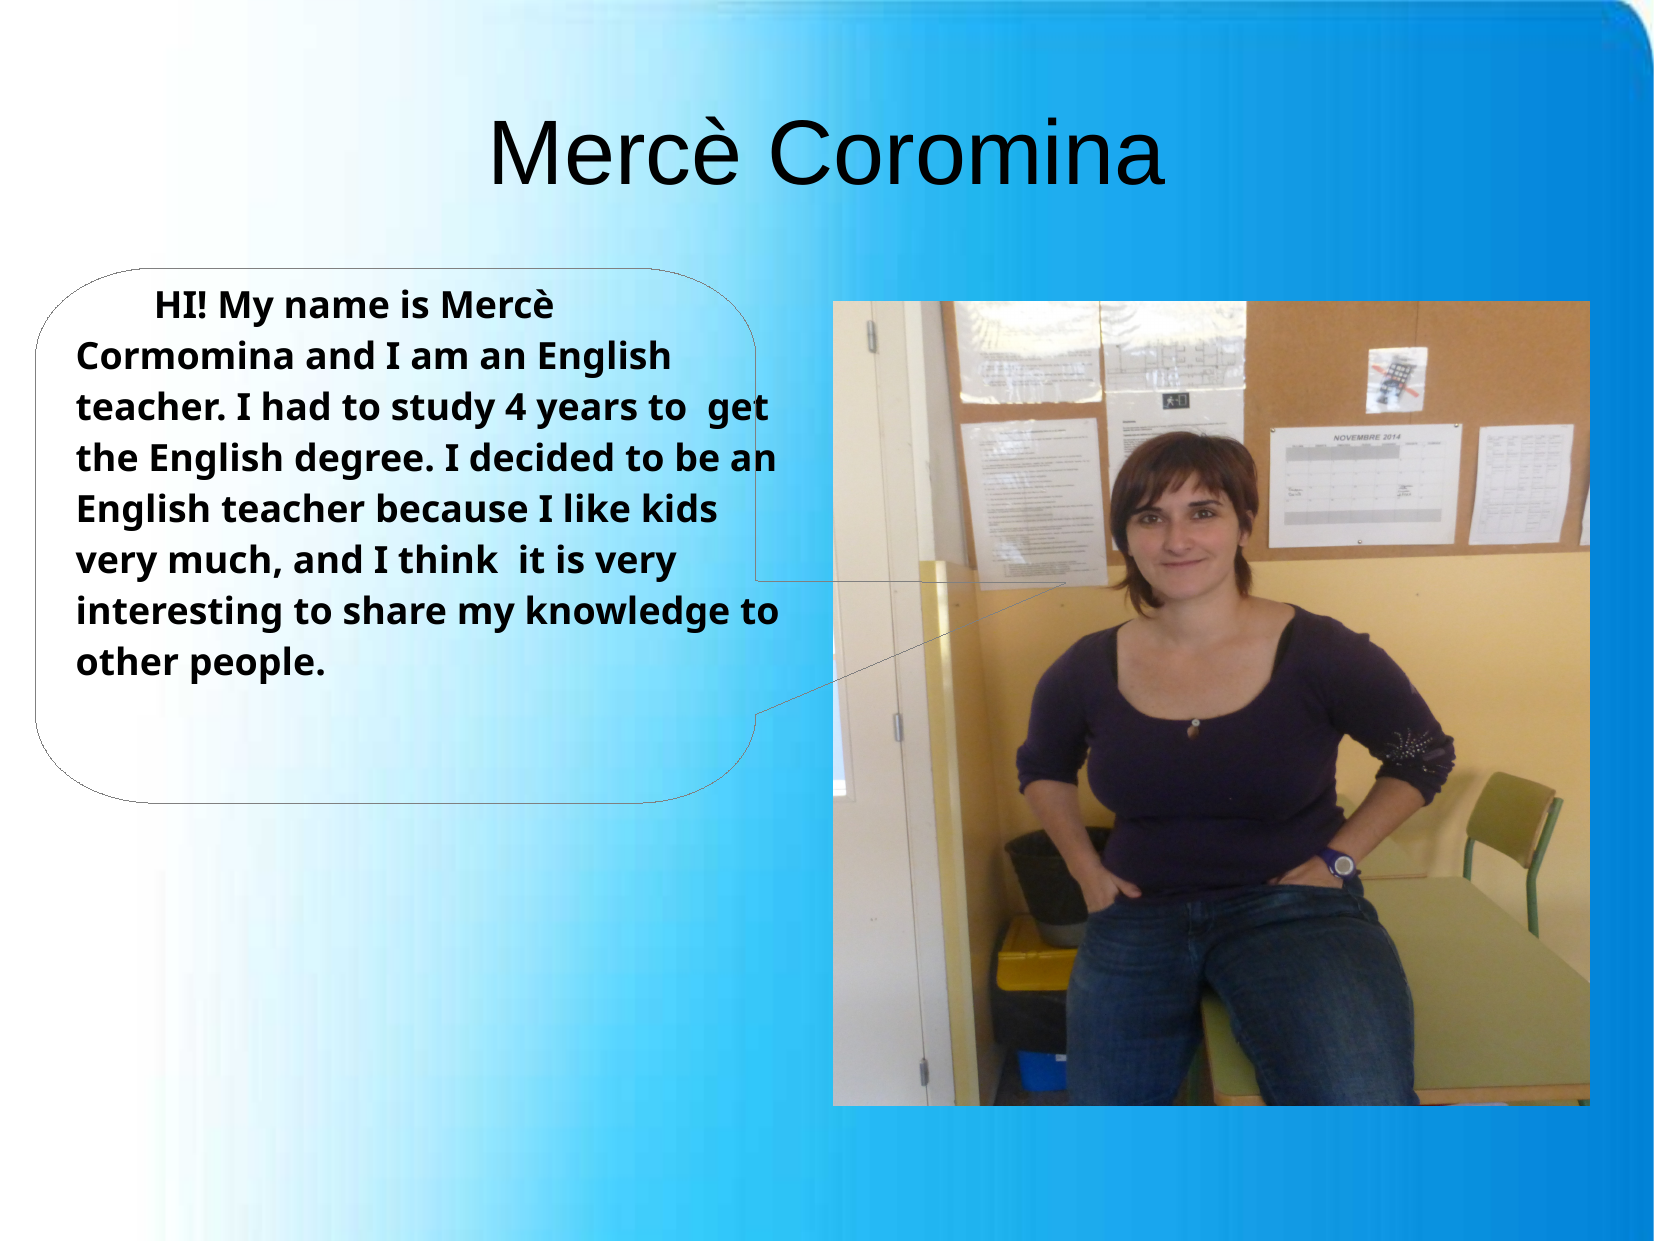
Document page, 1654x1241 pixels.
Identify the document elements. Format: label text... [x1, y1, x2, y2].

picture [0, 0, 1654, 1241]
title Mercè Coromina [82, 49, 1571, 257]
list HI! My name is Mercè Cormomina and I am an English teacher. I had to study 4 years to get the English degree. I decided to be an English teacher because I like kids very much, and I think it is very interesting to share my knowledge to other people. [75, 278, 785, 780]
